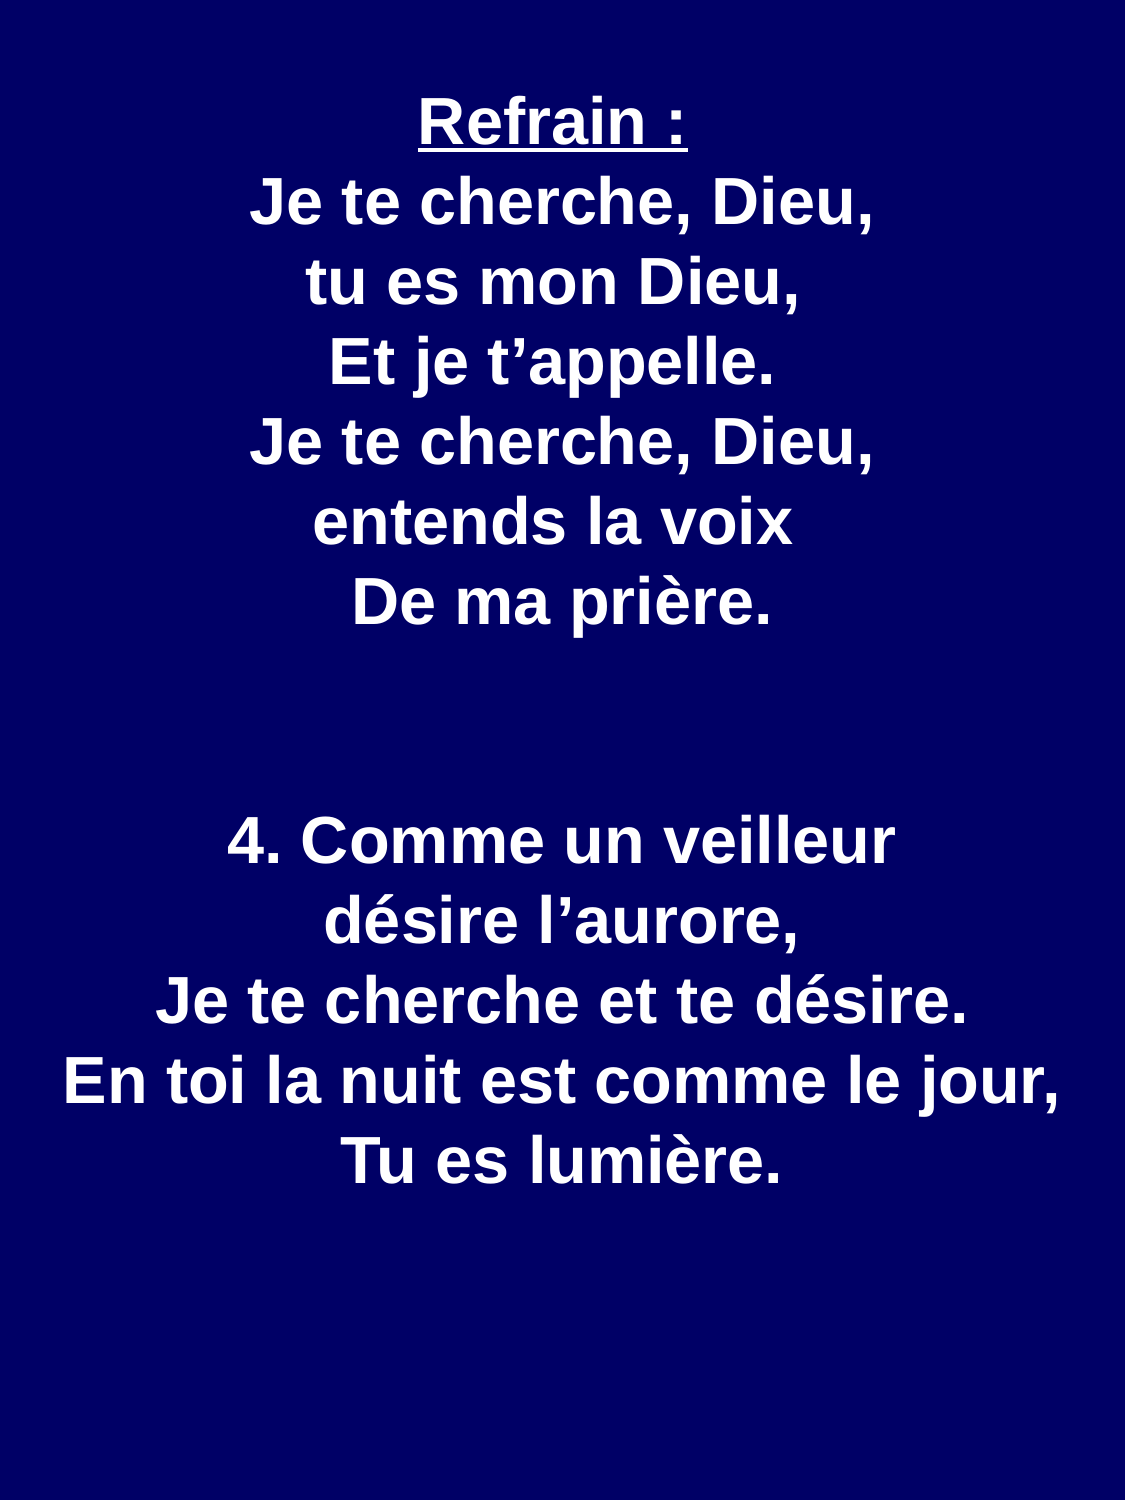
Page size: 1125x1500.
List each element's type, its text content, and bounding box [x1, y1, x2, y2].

text_box Refrain : Je te cherche, Dieu, tu es mon Dieu, Et je t’appelle. Je te cherche, Dieu, entends la voix De ma prière. 4. Comme un veilleur désire l’aurore, Je te cherche et te désire. En toi la nuit est comme le jour, Tu es lumière. [0, 25, 1125, 1240]
